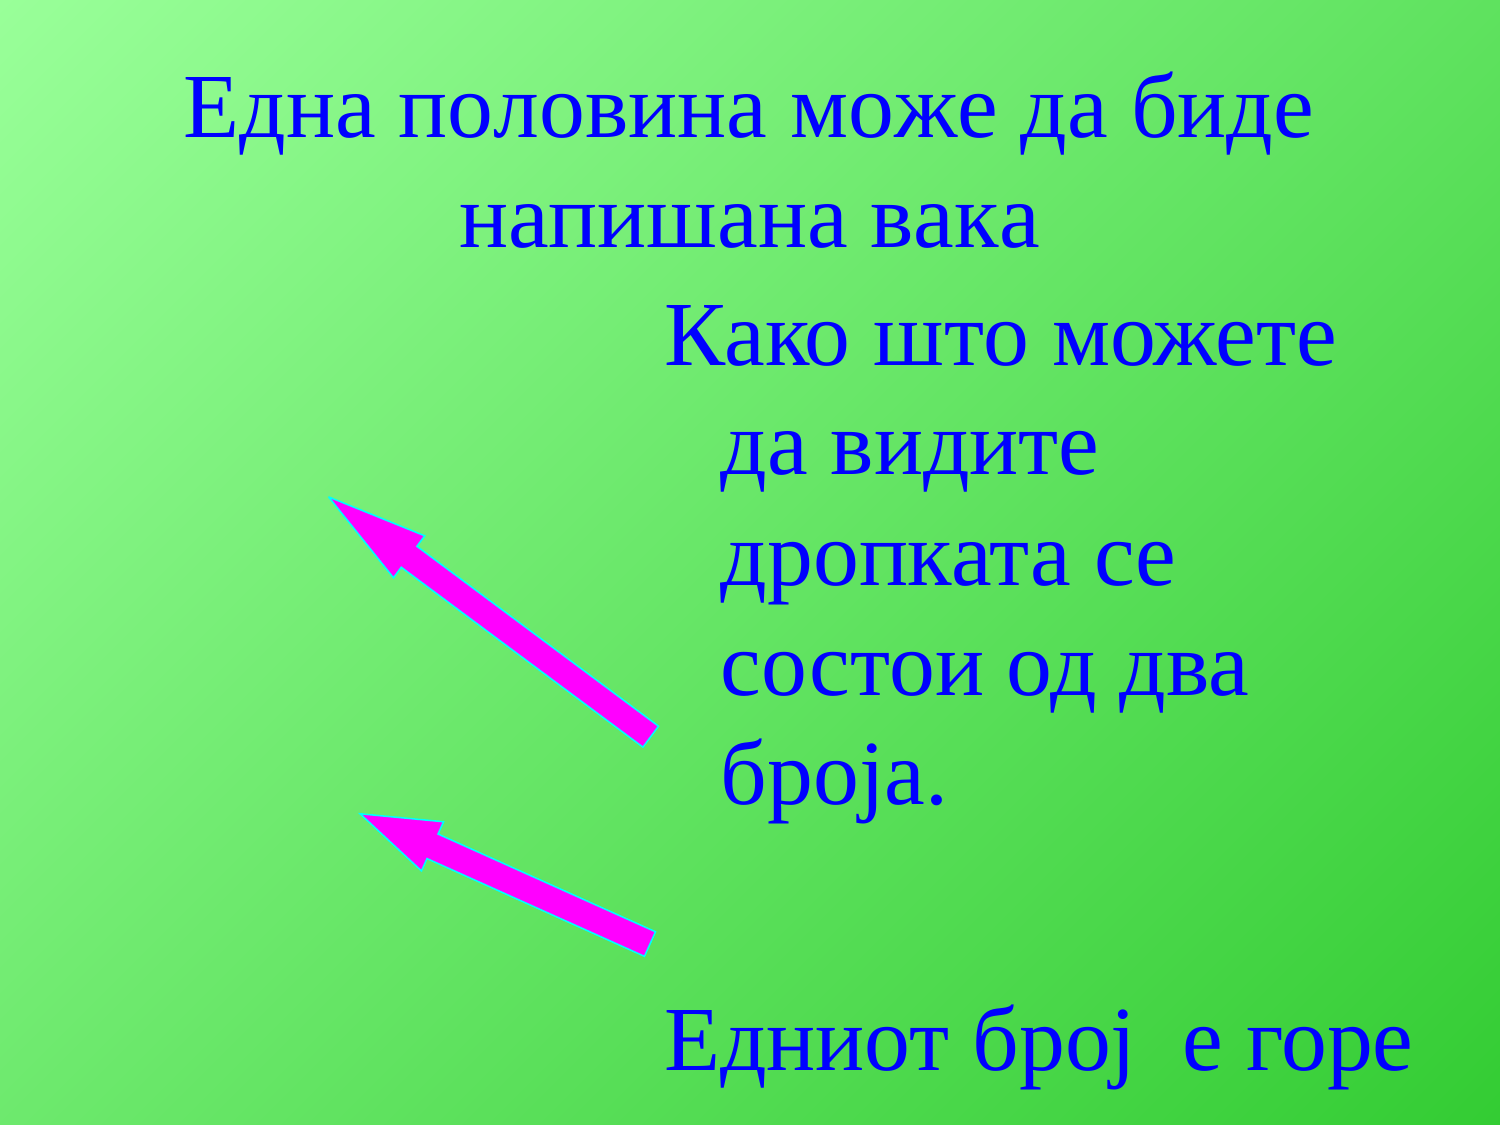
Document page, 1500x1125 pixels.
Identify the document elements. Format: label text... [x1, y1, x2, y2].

text_box [123, 299, 659, 1024]
title Една половина може да биде напишана вака [112, 38, 1388, 274]
text_box Како што можете да видите дропката се состои од два броја. Едниот број е горе а другиот број е долу. [649, 265, 1447, 1093]
